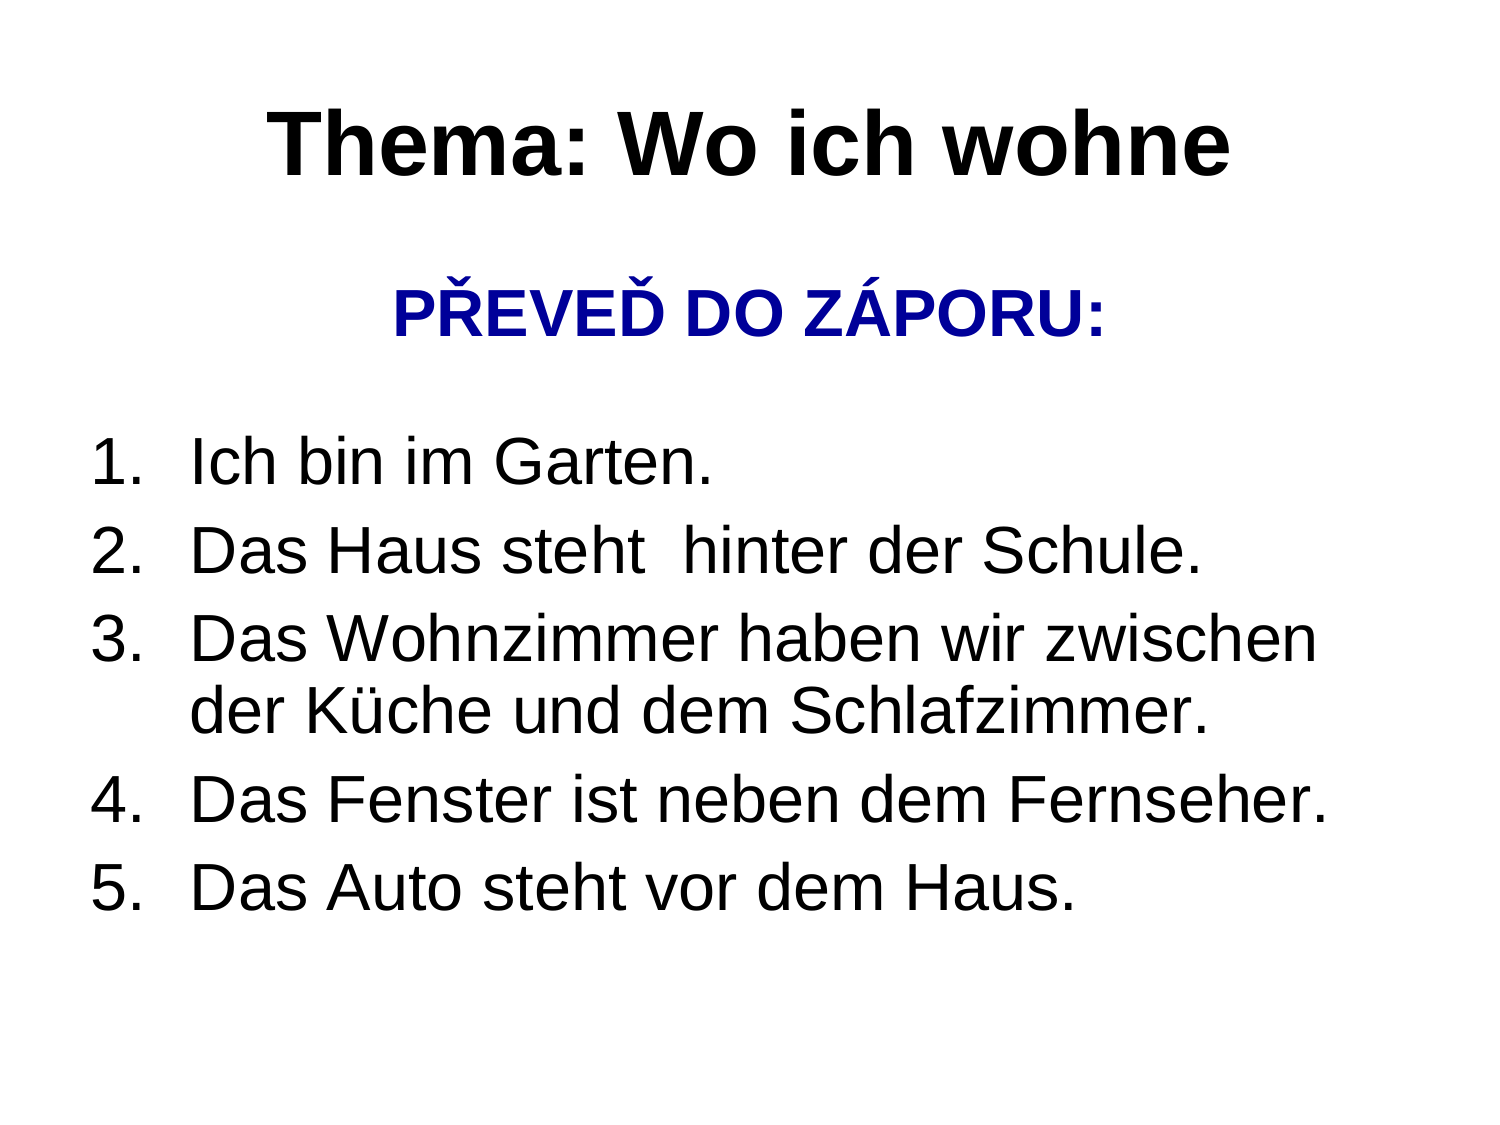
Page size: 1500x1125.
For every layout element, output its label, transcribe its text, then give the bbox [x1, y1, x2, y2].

title Thema: Wo ich wohne [75, 45, 1426, 233]
list PŘEVEĎ DO ZÁPORU: Ich bin im Garten. Das Haus steht hinter der Schule. Das Wohnzimmer haben wir zwischen der Küche und dem Schlafzimmer. Das Fenster ist neben dem Fernseher. Das Auto steht vor dem Haus. [75, 262, 1426, 1030]
